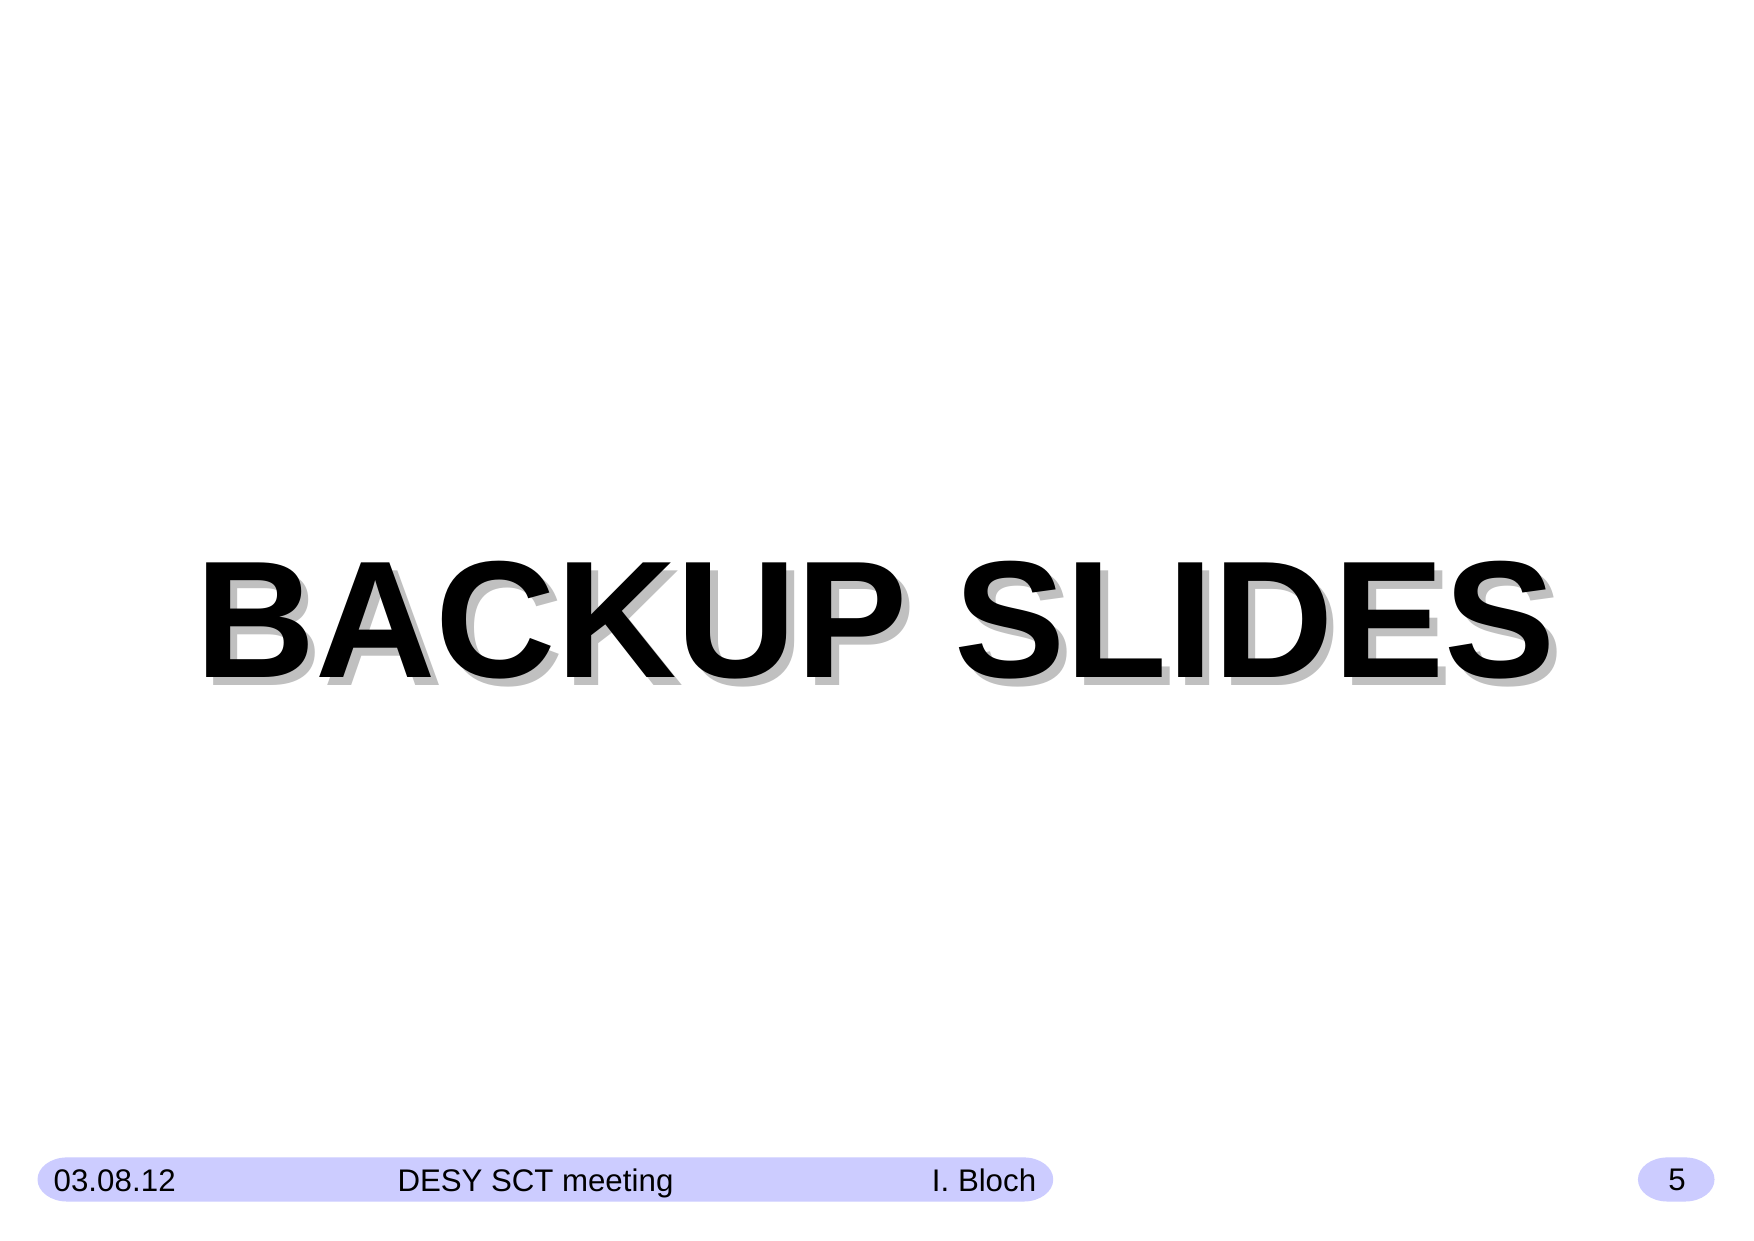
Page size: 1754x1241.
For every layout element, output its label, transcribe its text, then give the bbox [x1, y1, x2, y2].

text_box BACKUP SLIDES [194, 526, 1558, 713]
